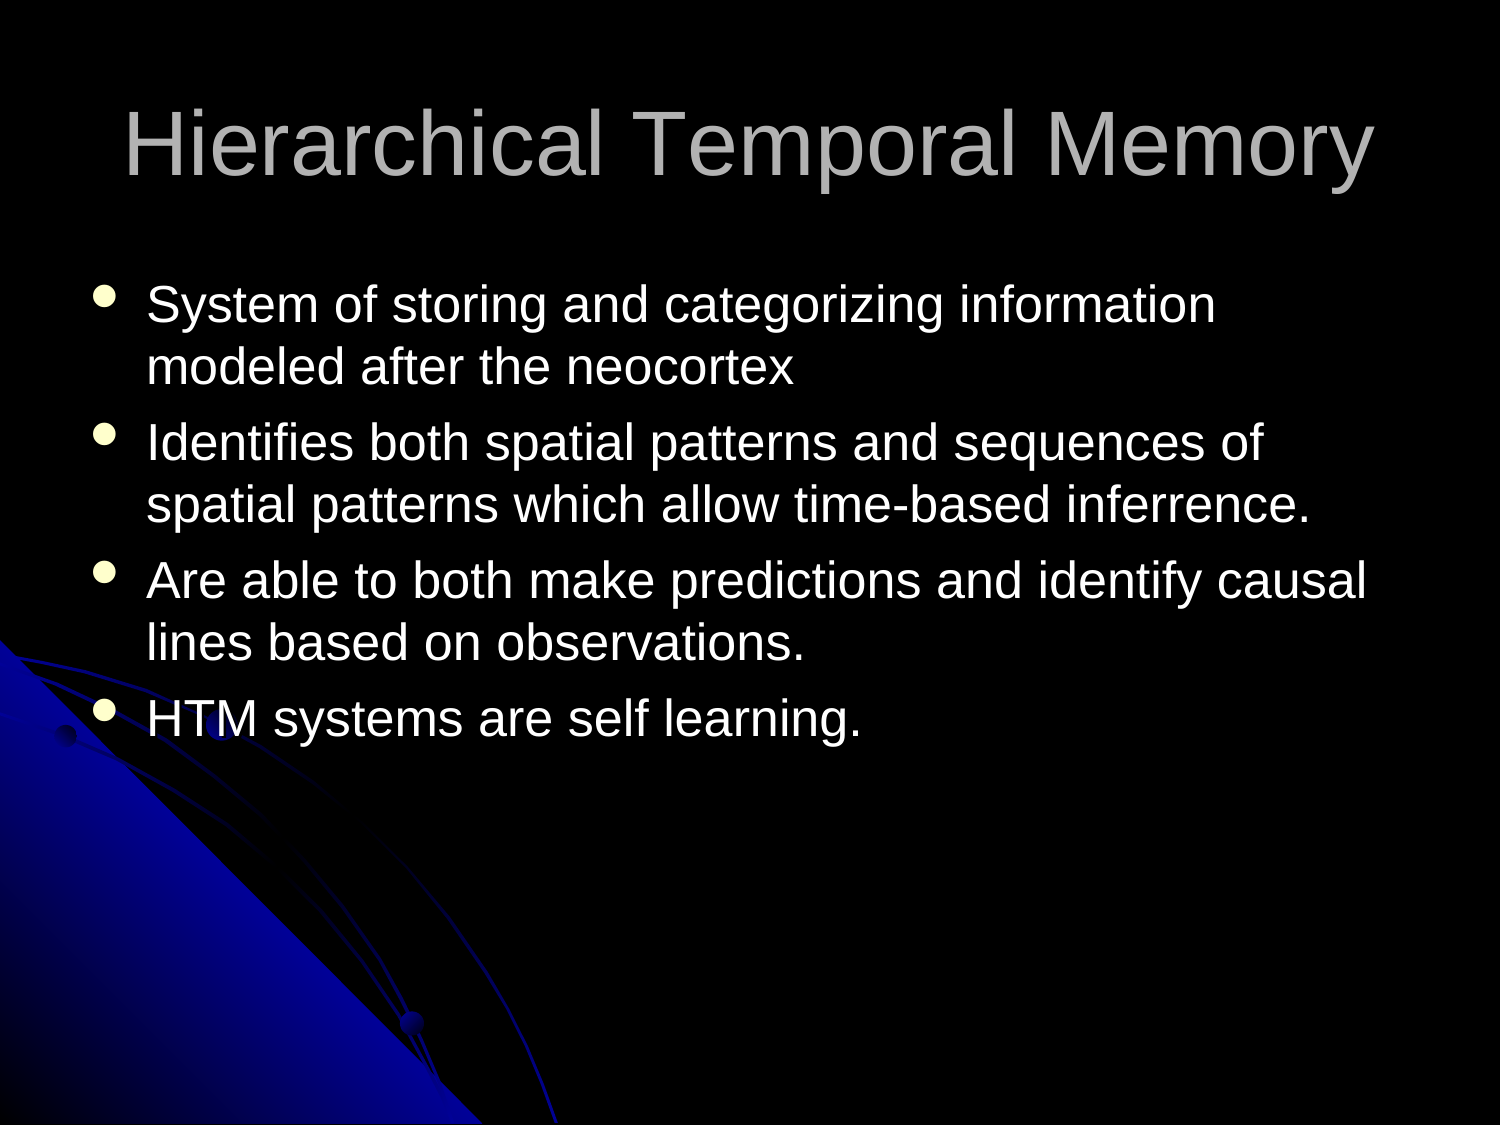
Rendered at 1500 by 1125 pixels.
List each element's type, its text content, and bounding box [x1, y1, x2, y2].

title Hierarchical Temporal Memory [75, 45, 1426, 233]
list System of storing and categorizing information modeled after the neocortex Identifies both spatial patterns and sequences of spatial patterns which allow time-based inferrence. Are able to both make predictions and identify causal lines based on observations. HTM systems are self learning. [75, 262, 1426, 1006]
